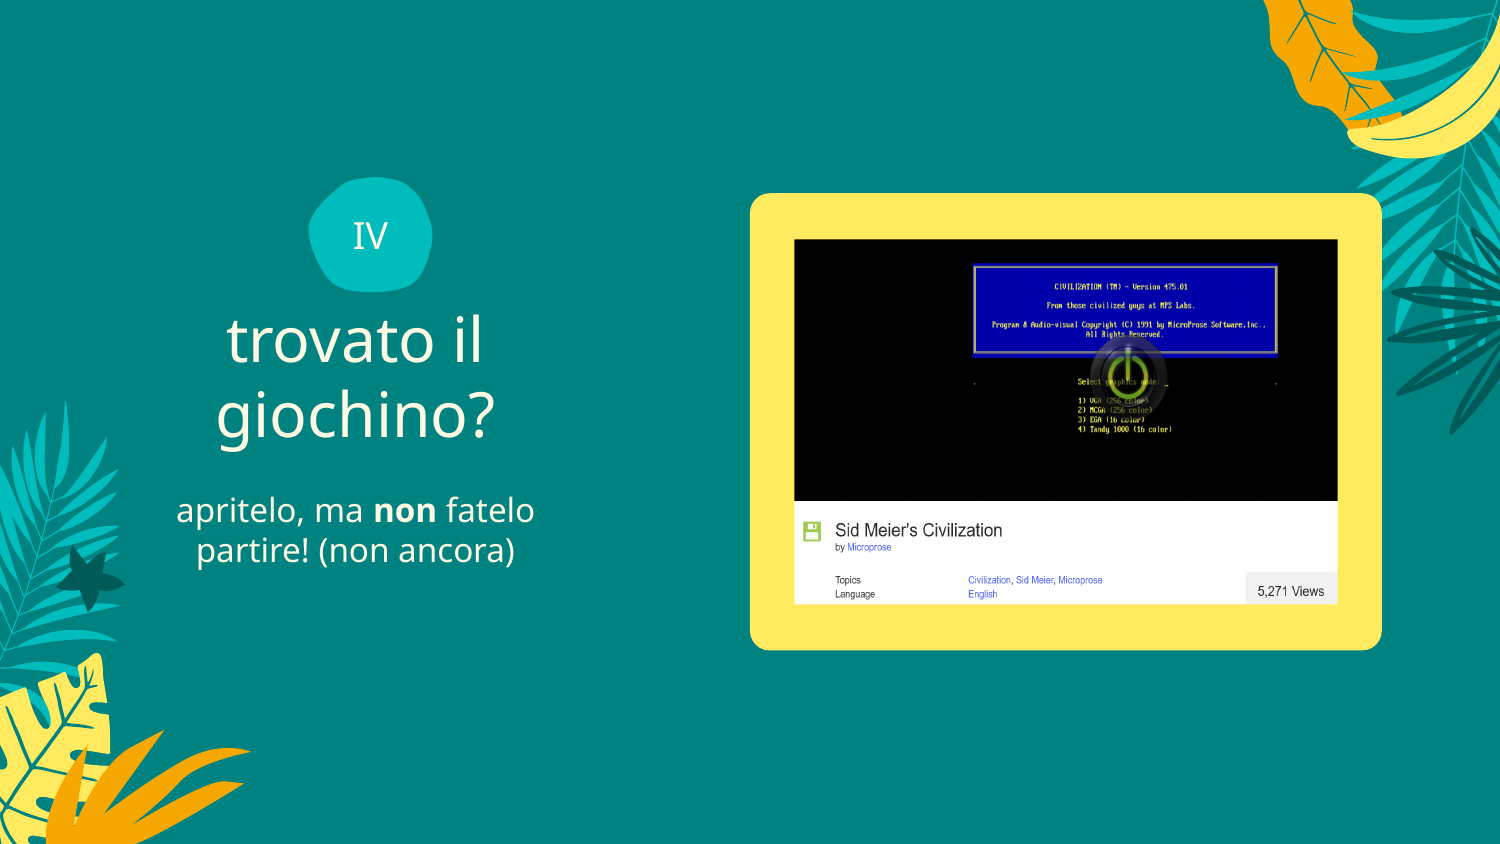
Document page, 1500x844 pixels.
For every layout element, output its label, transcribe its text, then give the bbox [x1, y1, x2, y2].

title IV [308, 189, 433, 281]
text_box [749, 193, 1382, 651]
subtitle apritelo, ma non fatelo partire! (non ancora) [103, 422, 609, 637]
title trovato il giochino? [88, 328, 623, 423]
text_box [330, 281, 416, 293]
text_box [336, 177, 412, 189]
picture [795, 240, 1337, 604]
